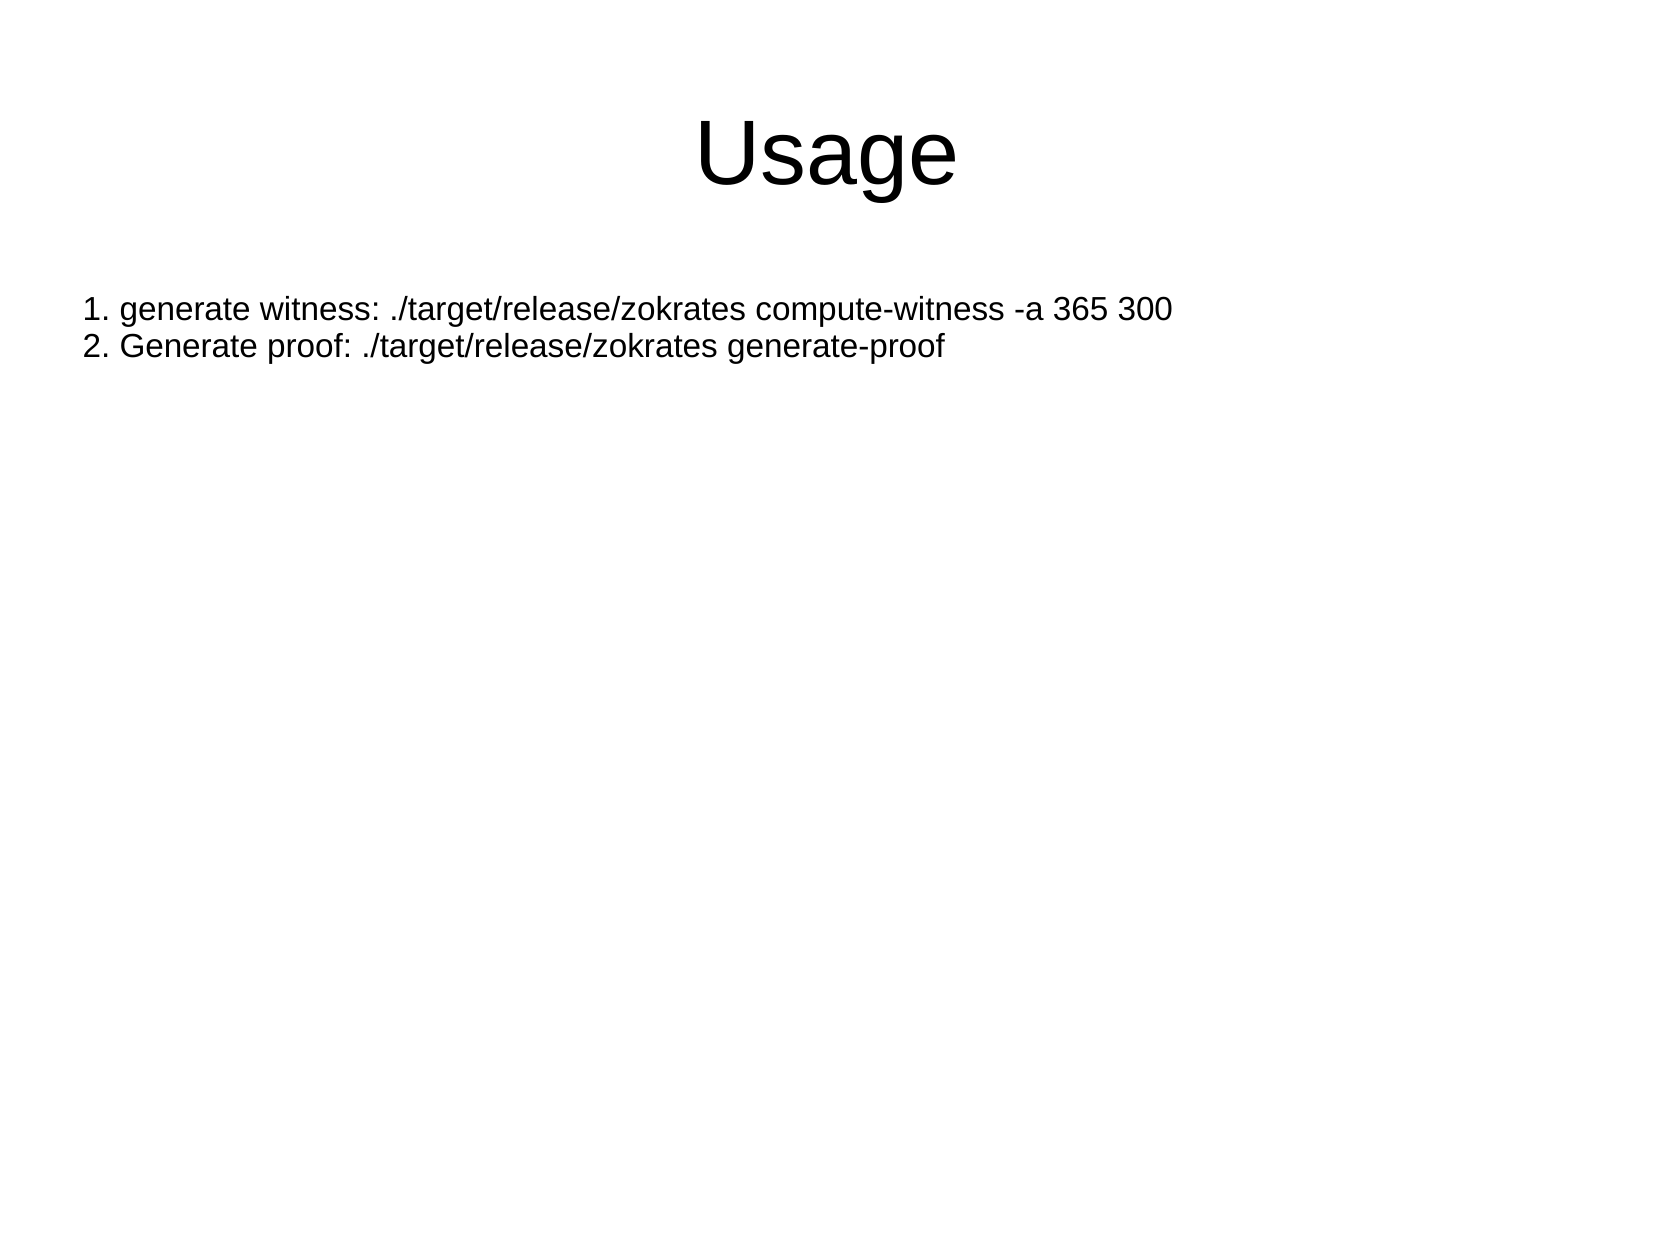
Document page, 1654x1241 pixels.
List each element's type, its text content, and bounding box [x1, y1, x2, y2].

list 1. generate witness: ./target/release/zokrates compute-witness -a 365 300 2. Generate proof: ./target/release/zokrates generate-proof [82, 290, 1571, 1010]
title Usage [82, 49, 1571, 257]
